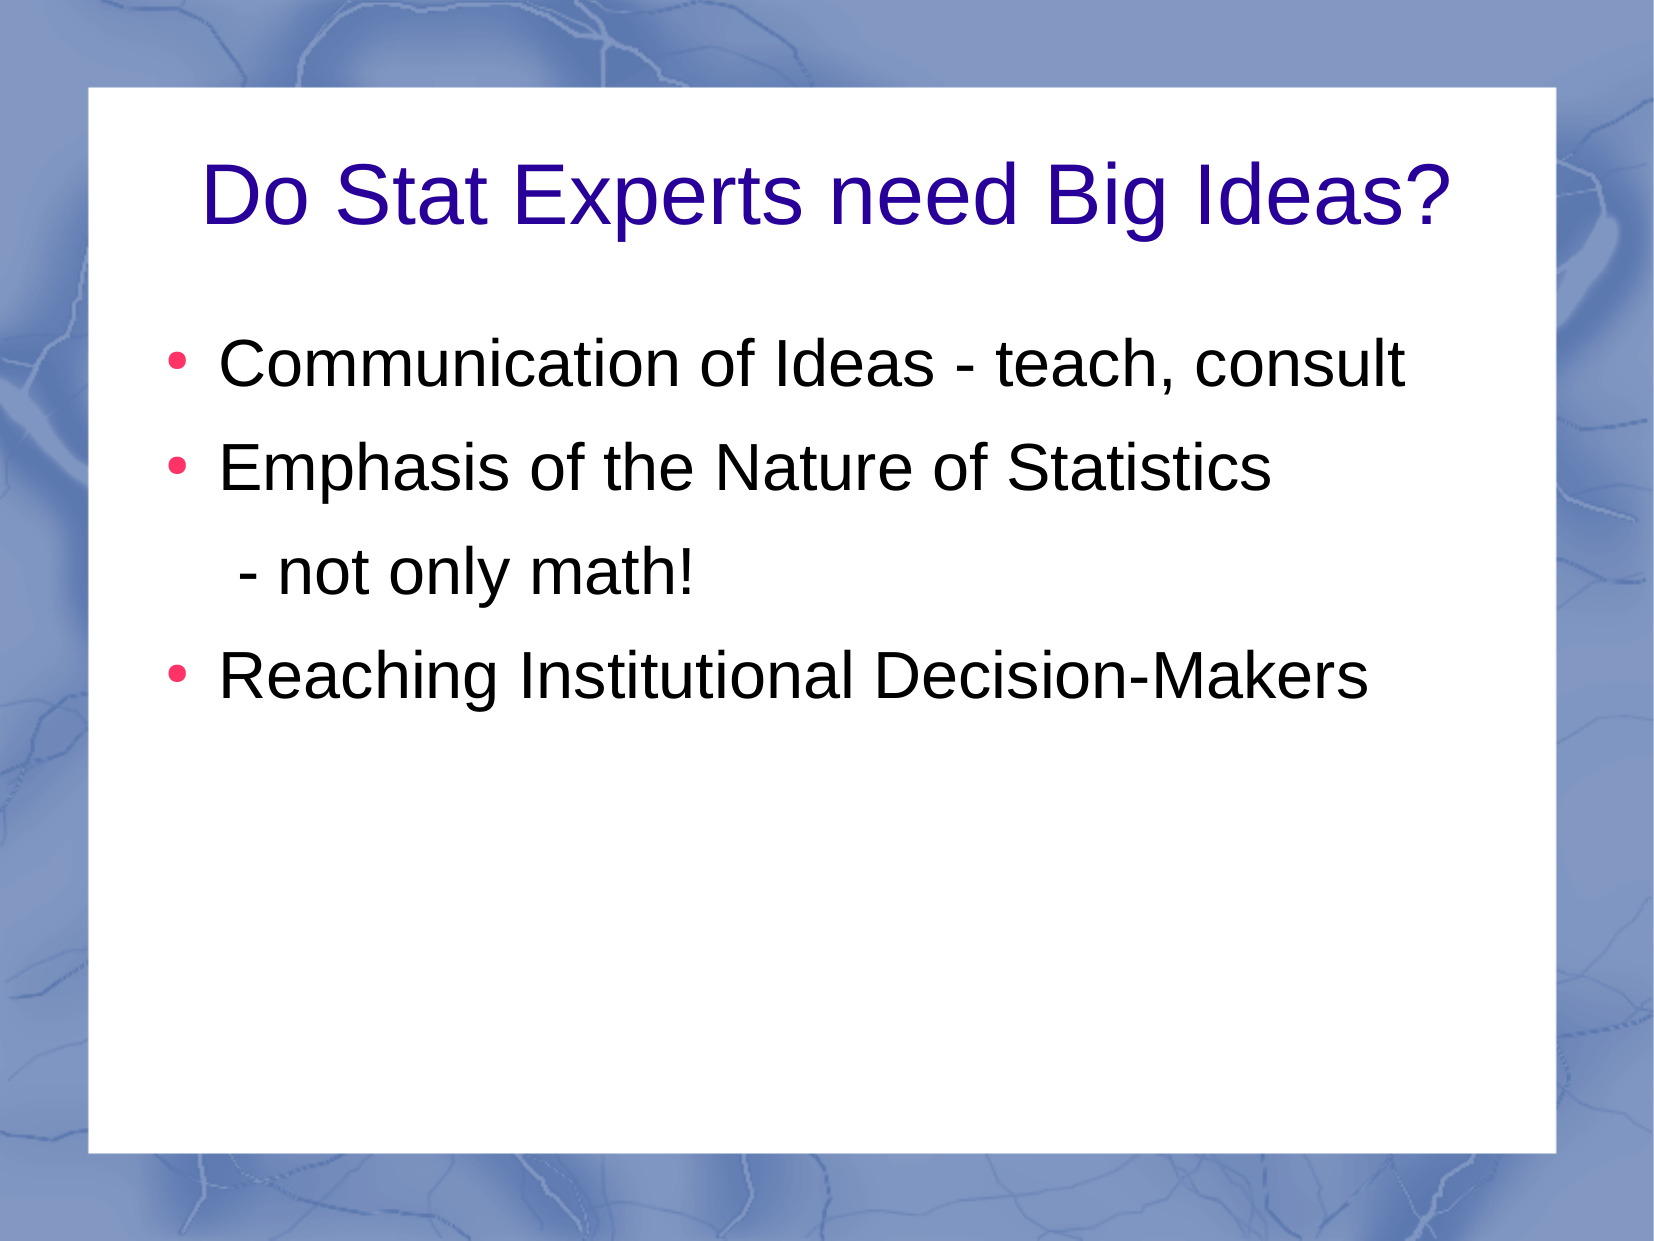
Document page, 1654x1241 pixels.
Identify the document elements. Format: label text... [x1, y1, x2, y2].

list Communication of Ideas - teach, consult Emphasis of the Nature of Statistics - not only math! Reaching Institutional Decision-Makers [147, 325, 1506, 1010]
picture [0, 0, 1654, 1241]
title Do Stat Experts need Big Ideas? [118, 90, 1536, 298]
